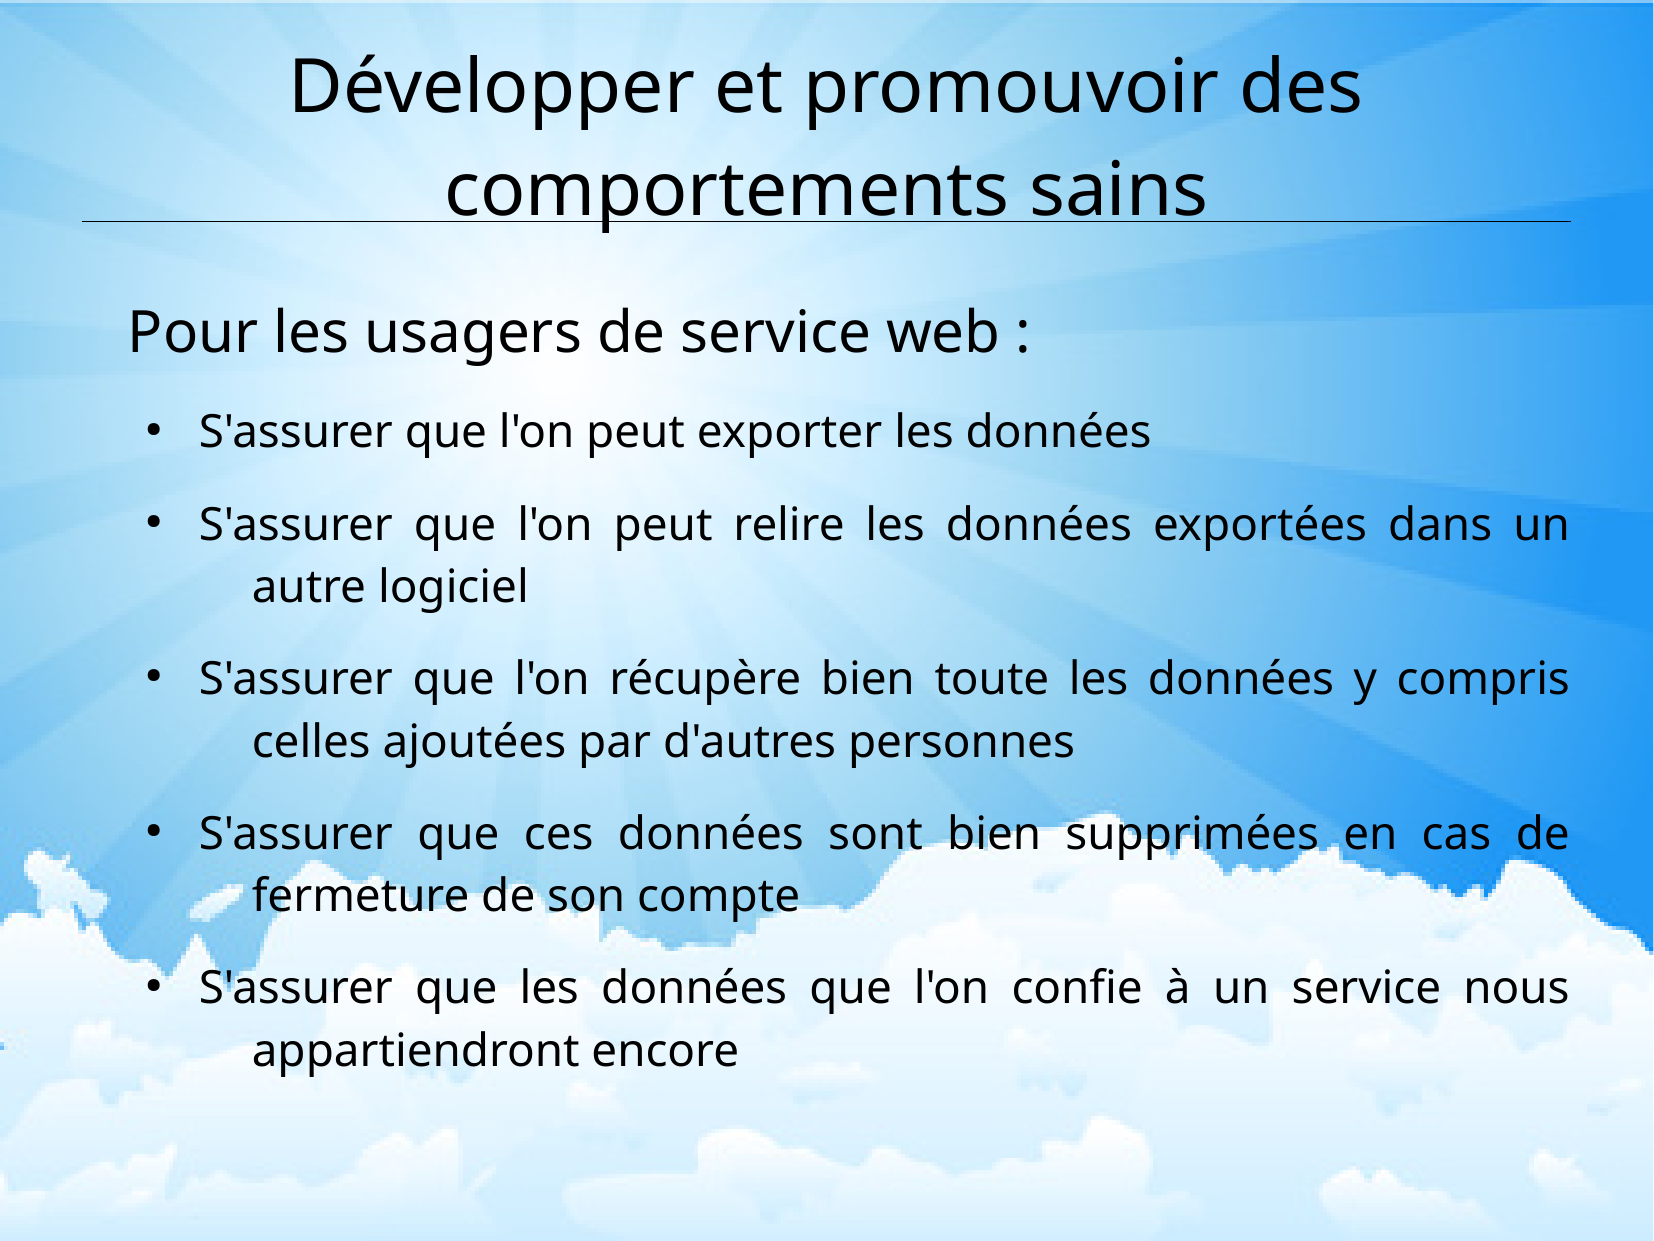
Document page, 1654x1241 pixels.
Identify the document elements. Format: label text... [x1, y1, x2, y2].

list Pour les usagers de service web : S'assurer que l'on peut exporter les données S'assurer que l'on peut relire les données exportées dans un autre logiciel S'assurer que l'on récupère bien toute les données y compris celles ajoutées par d'autres personnes S'assurer que ces données sont bien supprimées en cas de fermeture de son compte S'assurer que les données que l'on confie à un service nous appartiendront encore [110, 290, 1571, 1200]
picture [0, 0, 1654, 1241]
title Développer et promouvoir des comportements sains [82, 50, 1571, 220]
